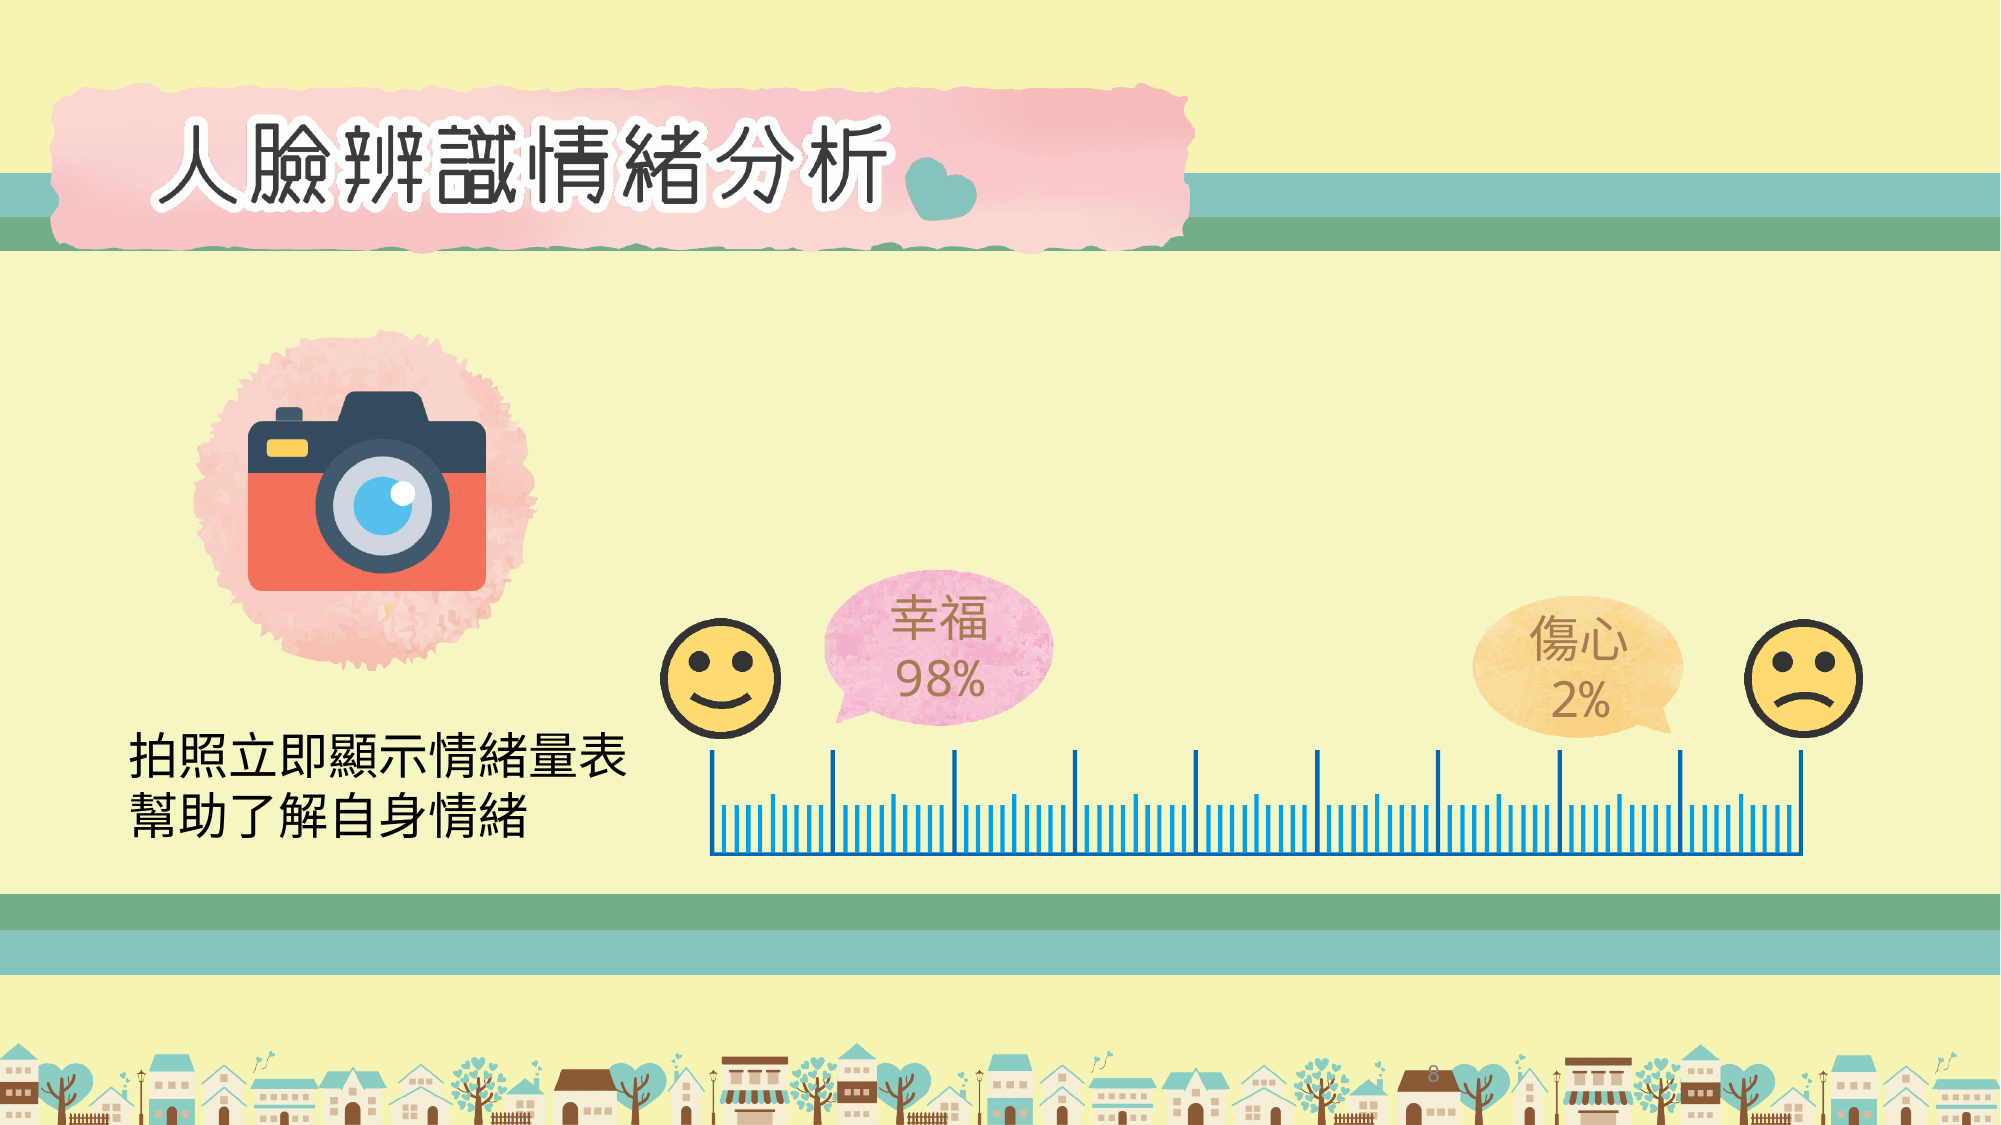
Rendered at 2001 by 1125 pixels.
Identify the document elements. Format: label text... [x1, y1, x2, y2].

picture [824, 569, 1054, 727]
text_box 傷心 2% [1513, 599, 1645, 736]
picture [709, 750, 1803, 856]
text_box 幸福 98% [873, 578, 1005, 715]
picture [1744, 619, 1863, 738]
text_box 8 [1412, 1042, 1863, 1103]
text_box 拍照立即顯示情緒量表 幫助了解自身情緒 [113, 716, 649, 854]
picture [165, 310, 569, 693]
picture [660, 618, 781, 740]
picture [1471, 596, 1685, 740]
picture [50, 83, 1195, 254]
